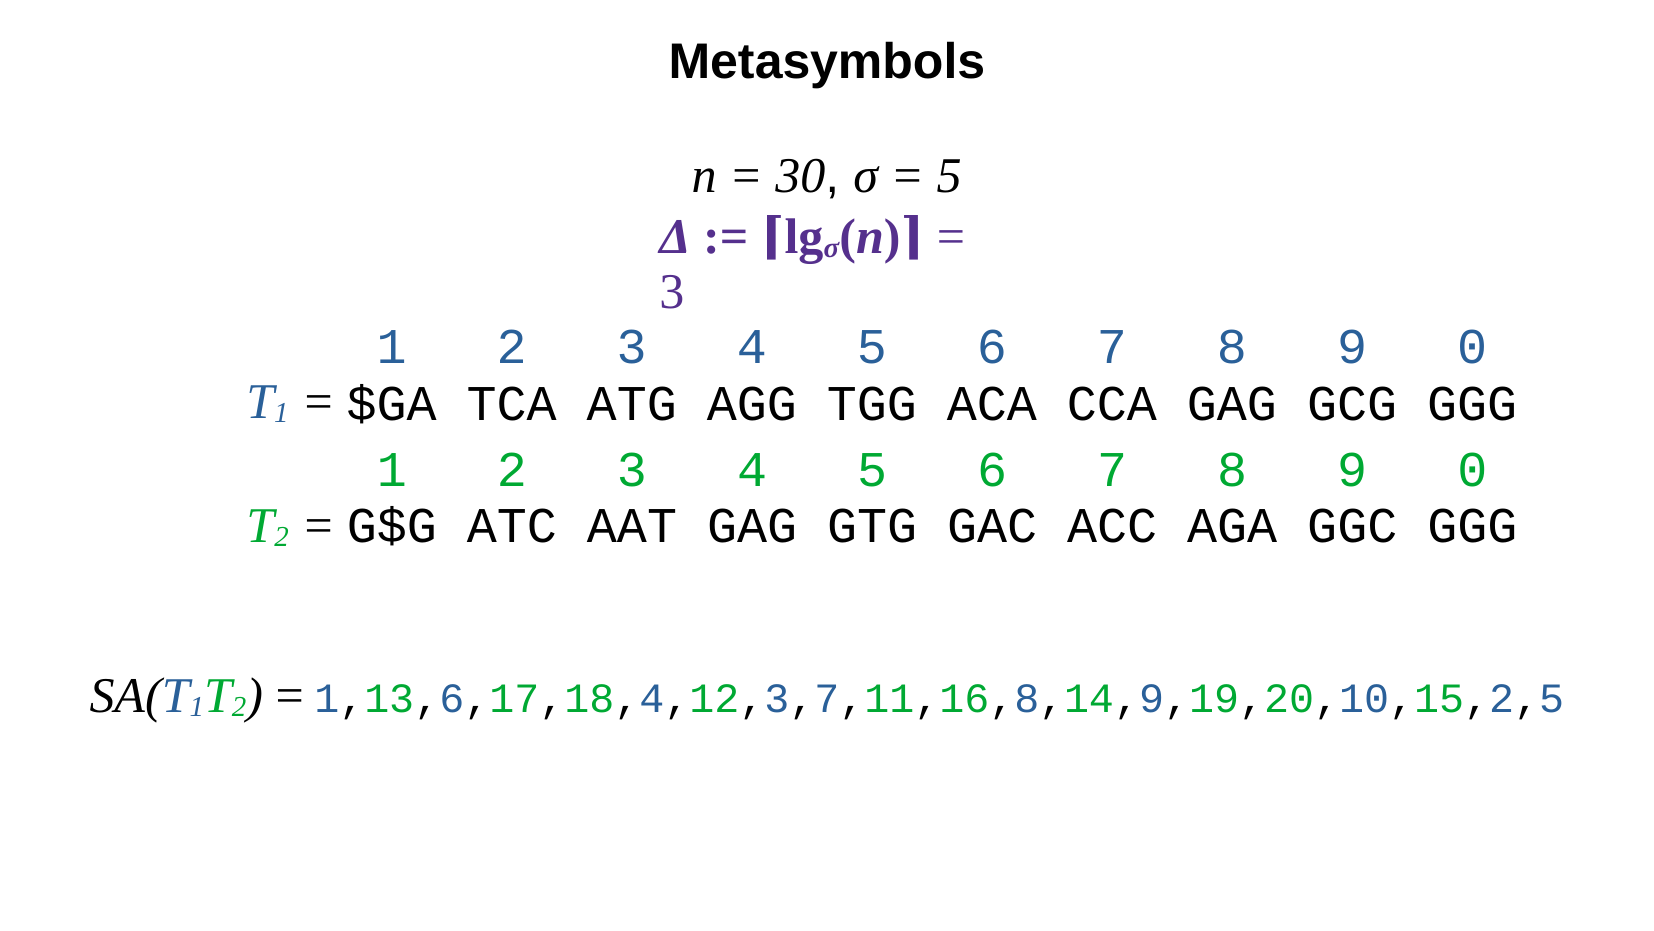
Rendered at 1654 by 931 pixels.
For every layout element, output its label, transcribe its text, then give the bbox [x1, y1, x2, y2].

text_box Metasymbols [474, 0, 1180, 125]
text_box T2 = [200, 490, 332, 562]
text_box 1 2 3 4 5 6 7 8 9 0 $GA TCA ATG AGG TGG ACA CCA GAG GCG GGG [331, 314, 1642, 443]
text_box Δ := ⌈lgσ(n)⌉ = 3 [644, 211, 1009, 272]
text_box SA(T1T2) = 1,13,6,17,18,4,12,3,7,11,16,8,14,9,19,20,10,15,2,5 [18, 633, 1636, 760]
text_box T1 = [200, 366, 331, 438]
text_box 1 2 3 4 5 6 7 8 9 0 G$G ATC AAT GAG GTG GAC ACC AGA GGC GGG [332, 437, 1536, 566]
text_box n = 30, σ = 5 [472, 139, 1182, 211]
